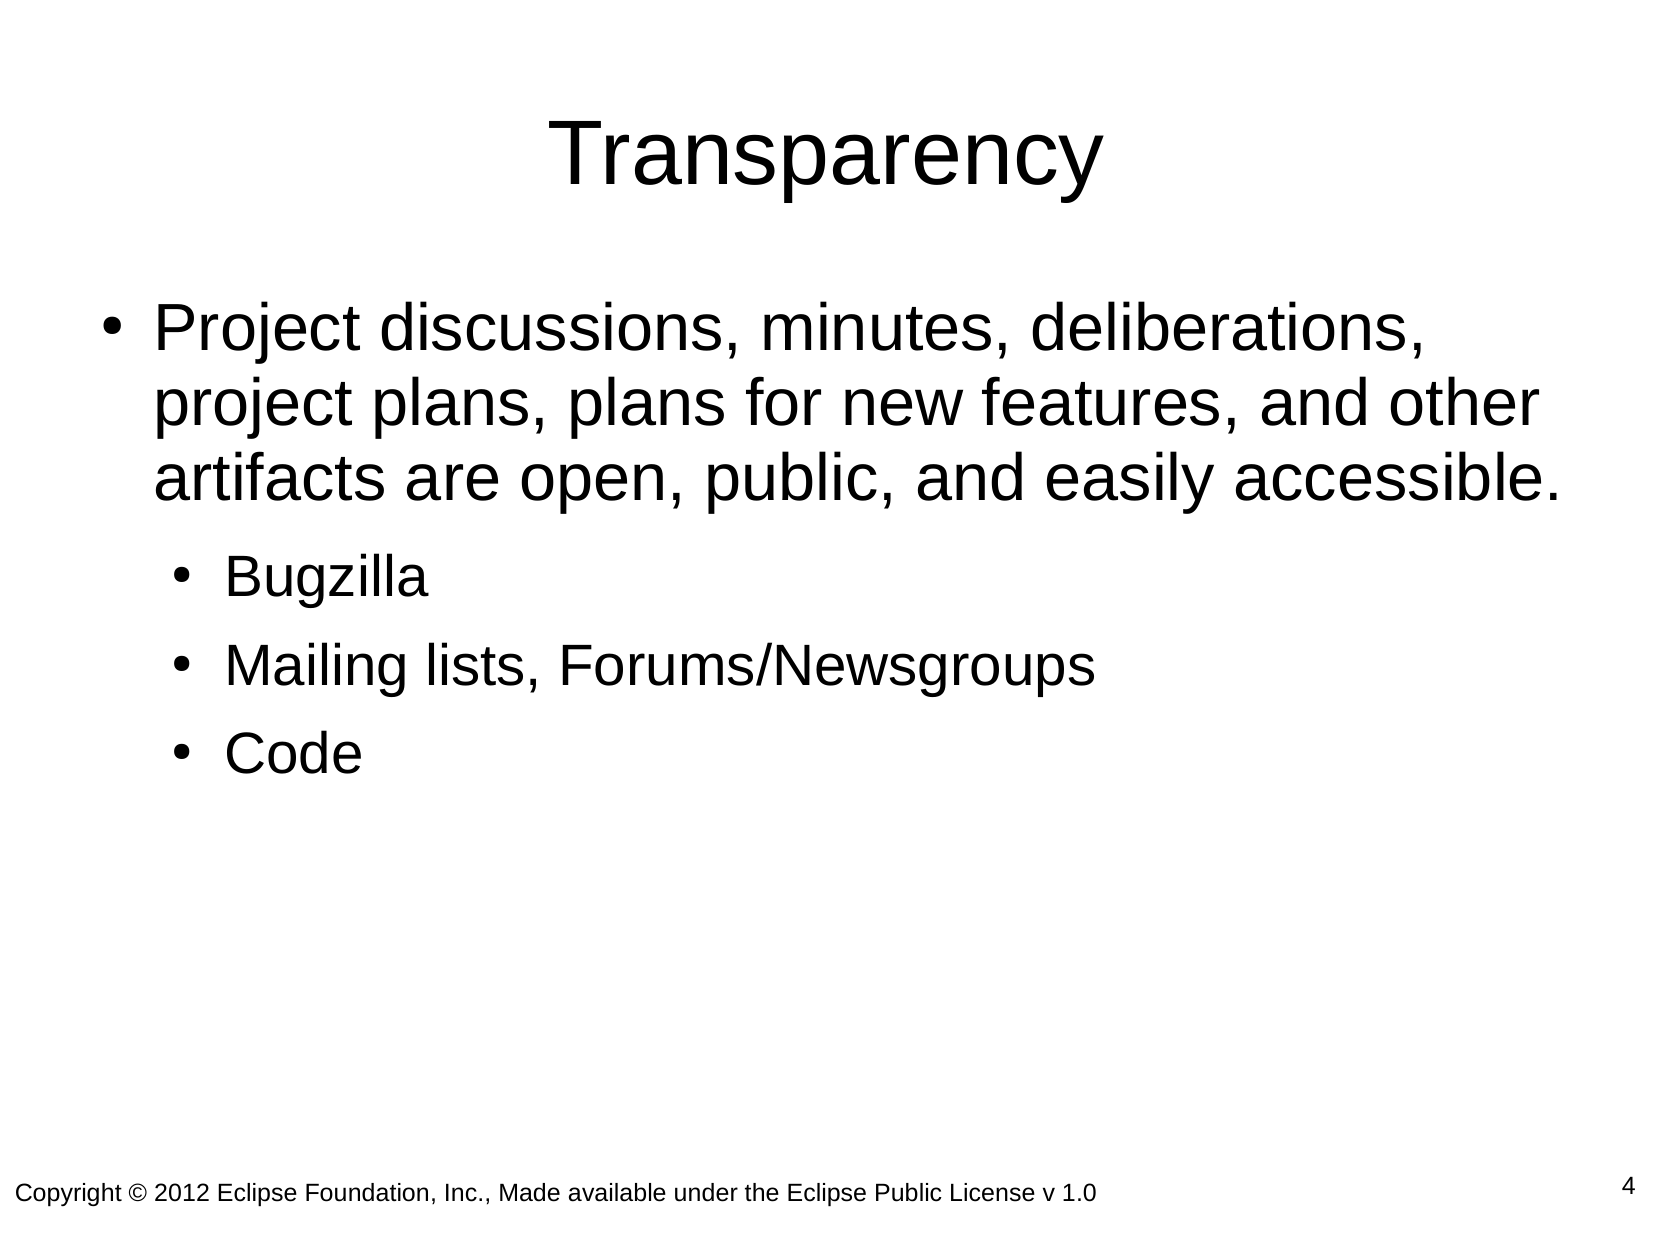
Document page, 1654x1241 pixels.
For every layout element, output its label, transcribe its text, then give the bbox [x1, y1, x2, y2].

title Transparency [82, 49, 1571, 257]
list Project discussions, minutes, deliberations, project plans, plans for new features, and other artifacts are open, public, and easily accessible. Bugzilla Mailing lists, Forums/Newsgroups Code [82, 290, 1571, 1109]
